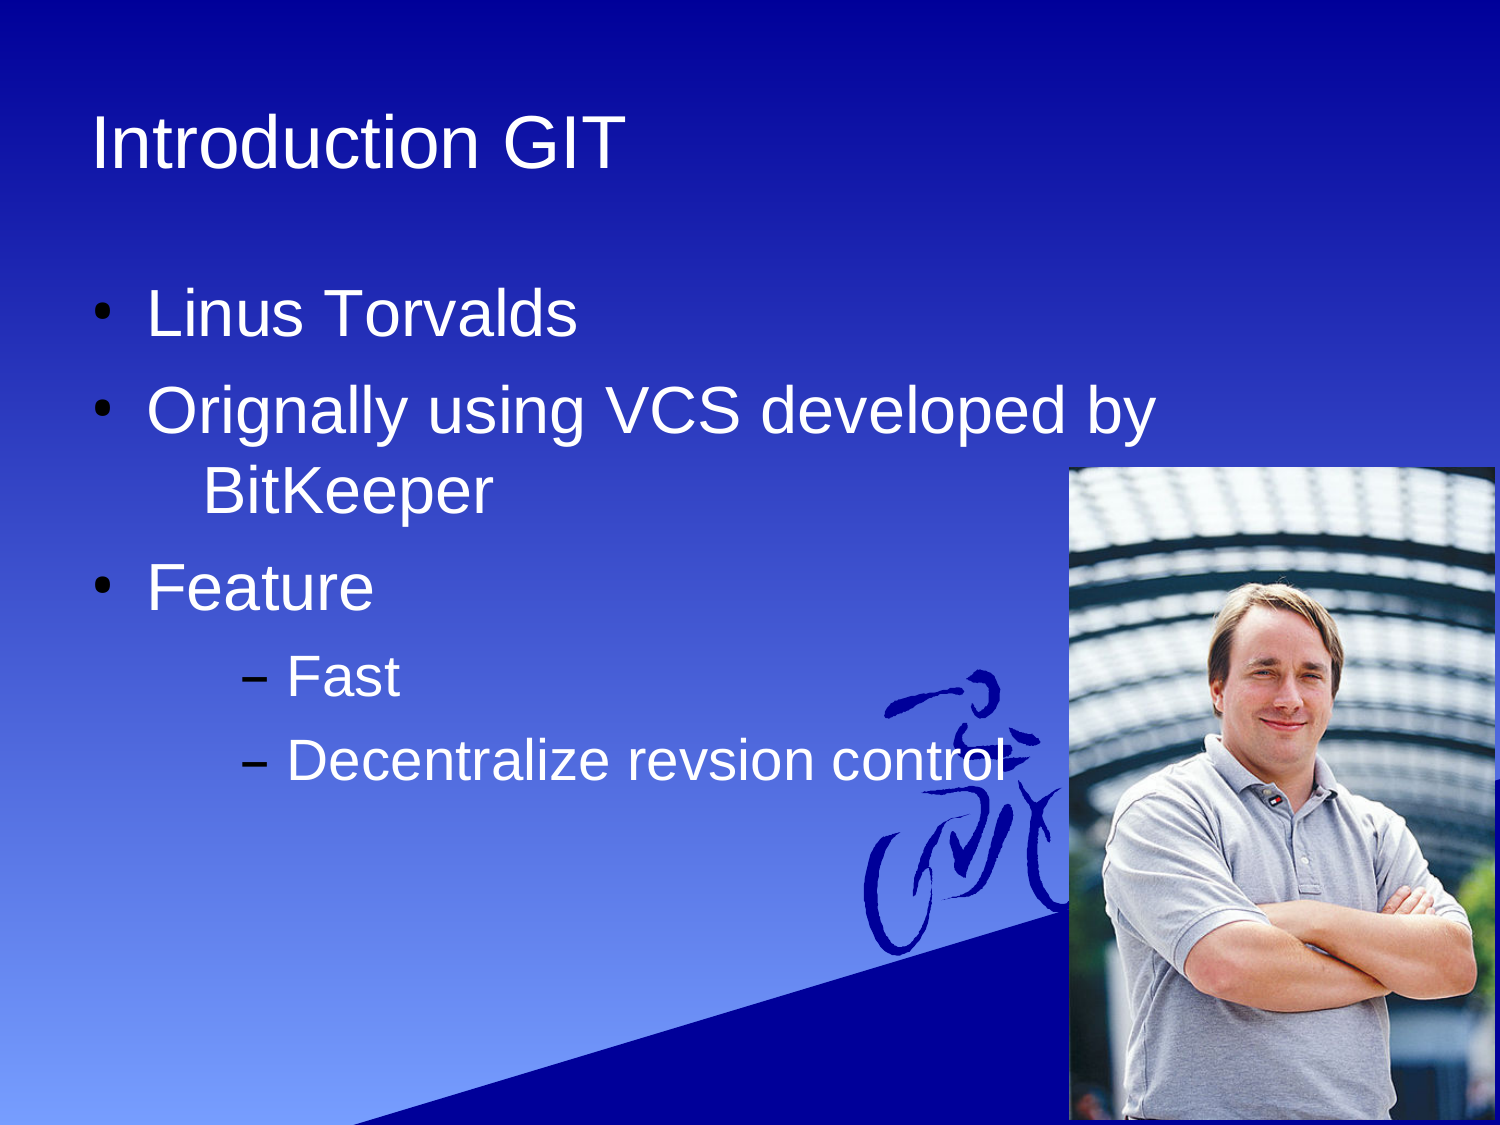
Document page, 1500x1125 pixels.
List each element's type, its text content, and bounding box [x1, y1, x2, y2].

picture [1069, 467, 1495, 1120]
list Linus Torvalds Orignally using VCS developed by BitKeeper Feature Fast Decentralize revsion control [75, 262, 1426, 1005]
title Introduction GIT [75, 45, 1426, 233]
